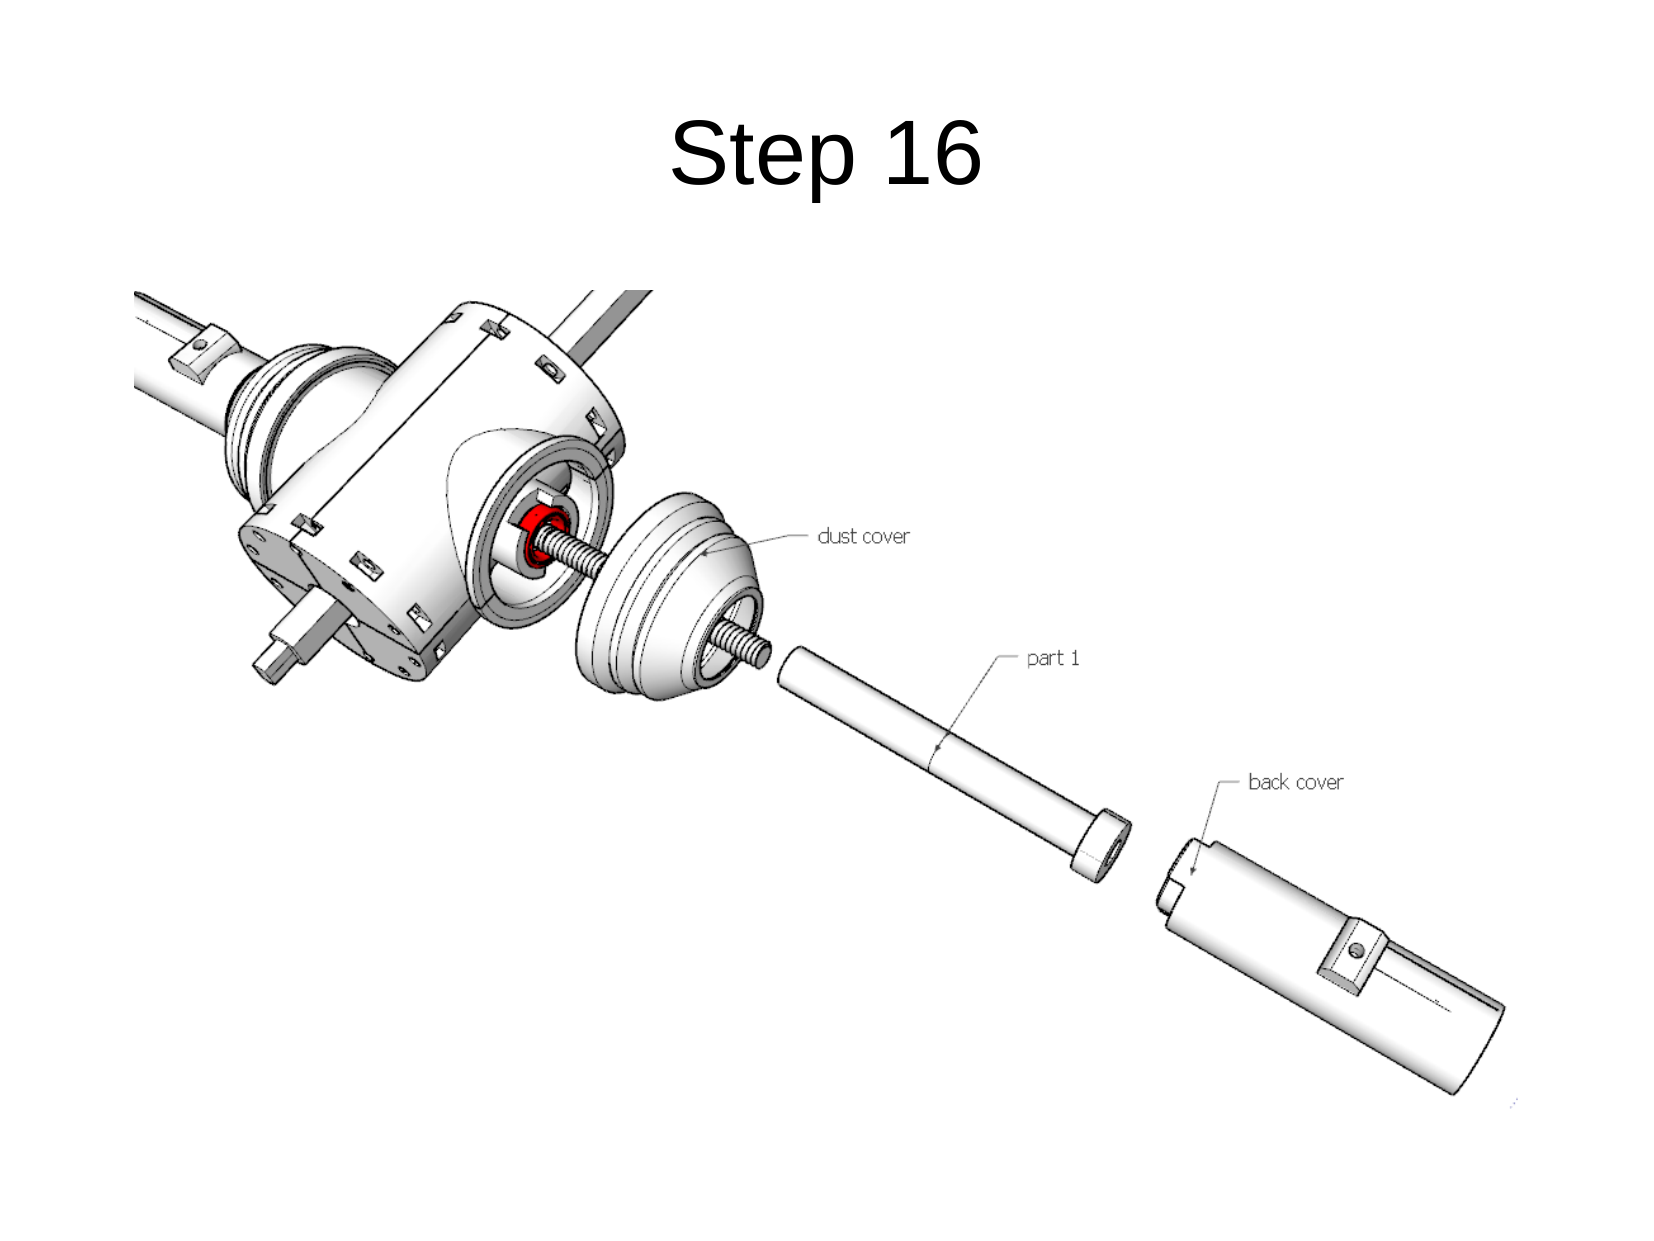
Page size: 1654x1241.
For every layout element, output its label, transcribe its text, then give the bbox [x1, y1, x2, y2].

picture [134, 290, 1519, 1109]
title Step 16 [82, 49, 1571, 257]
